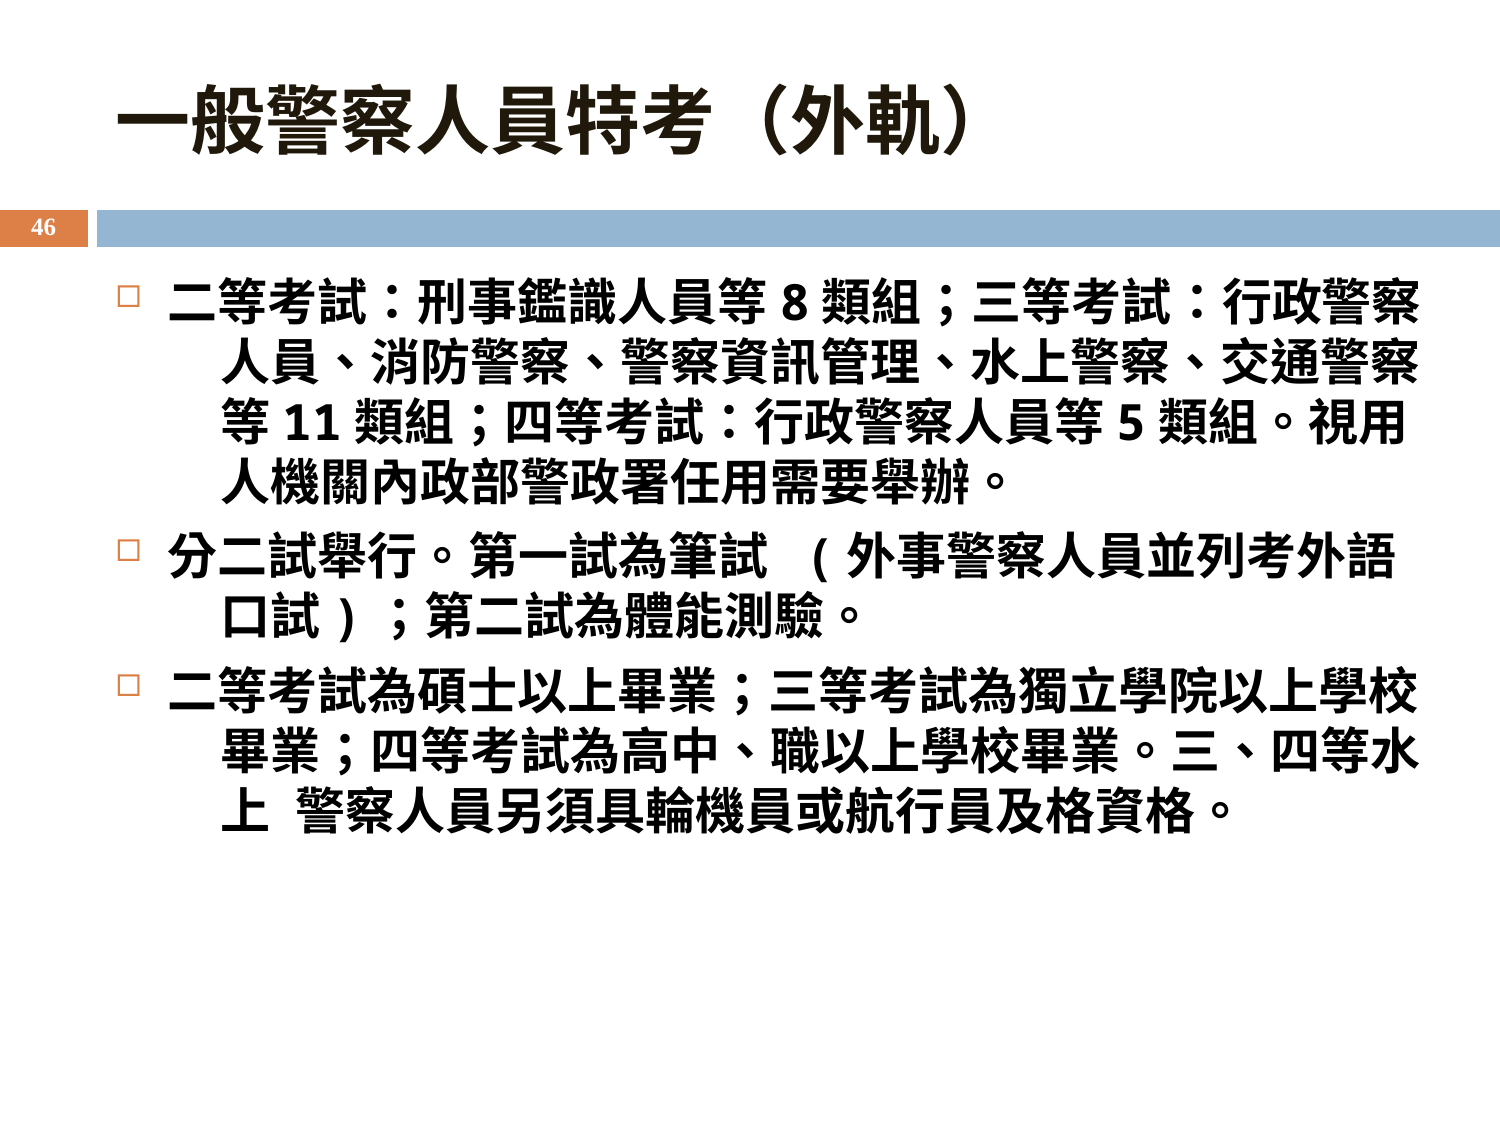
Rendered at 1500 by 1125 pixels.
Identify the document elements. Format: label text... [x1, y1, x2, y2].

title 一般警察人員特考（外軌） [100, 37, 1438, 201]
text_box 45 [0, 208, 88, 249]
list 二等考試：刑事鑑識人員等8類組；三等考試：行政警察人員、消防警察、警察資訊管理、水上警察、交通警察等11類組；四等考試：行政警察人員等5類組。視用人機關內政部警政署任用需要舉辦。 分二試舉行。第一試為筆試 (外事警察人員並列考外語 口試)；第二試為體能測驗。 二等考試為碩士以上畢業；三等考試為獨立學院以上學校 畢業；四等考試為高中、職以上學校畢業。三、四等水上 警察人員另須具輪機員或航行員及格資格。 [100, 262, 1438, 1000]
